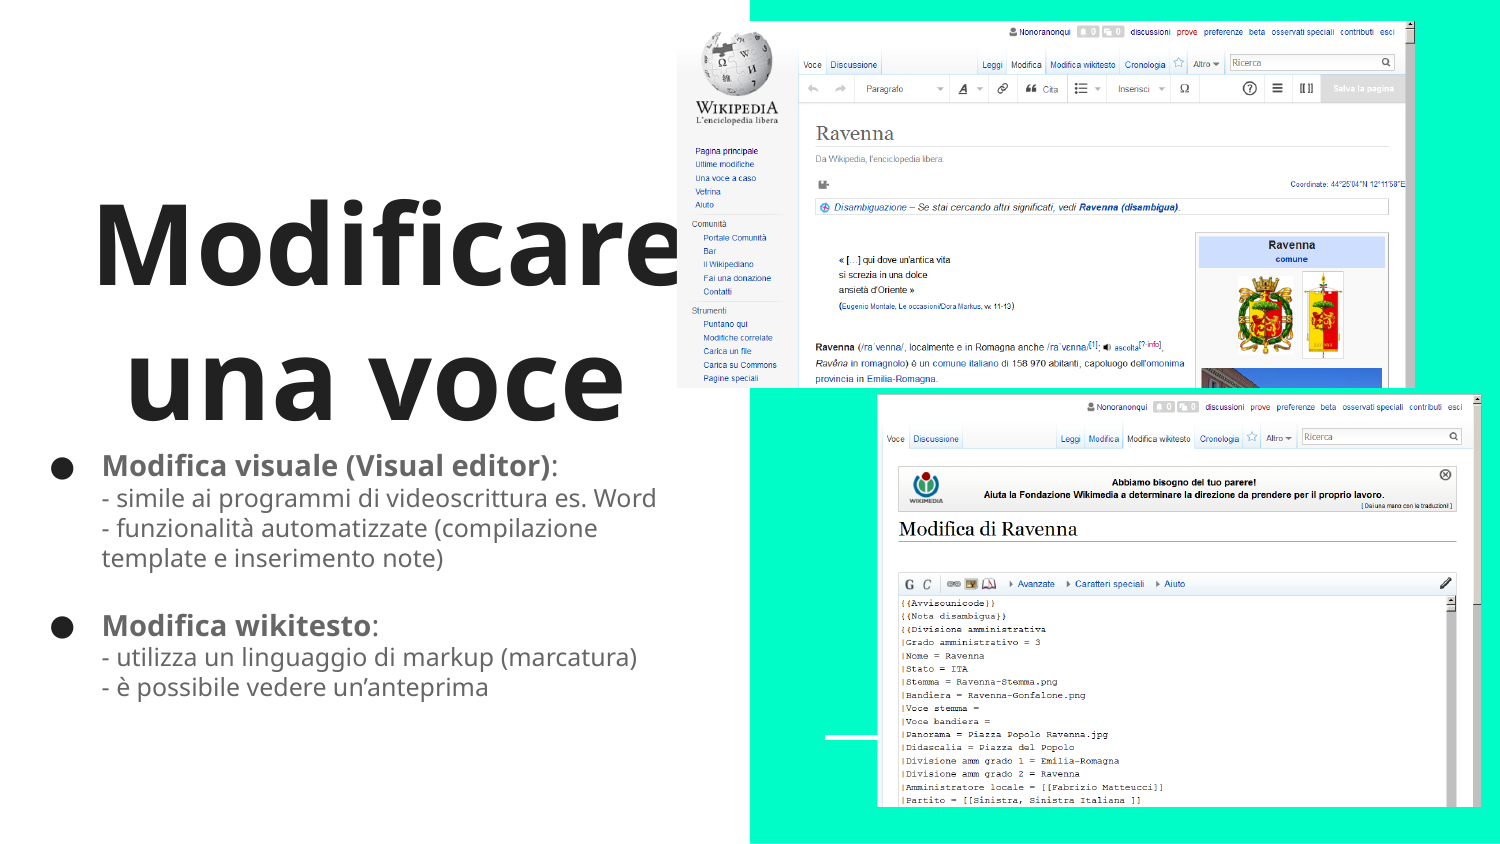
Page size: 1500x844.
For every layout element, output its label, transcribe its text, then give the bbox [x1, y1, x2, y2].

picture [877, 394, 1482, 807]
subtitle Modifica visuale (Visual editor): - simile ai programmi di videoscrittura es. Word - funzionalità automatizzate (compilazione template e inserimento note) Modifica wikitesto: - utilizza un linguaggio di markup (marcatura) - è possibile vedere un’anteprima [11, 387, 726, 737]
picture [676, 21, 1415, 388]
title Modificare una voce [43, 177, 676, 387]
